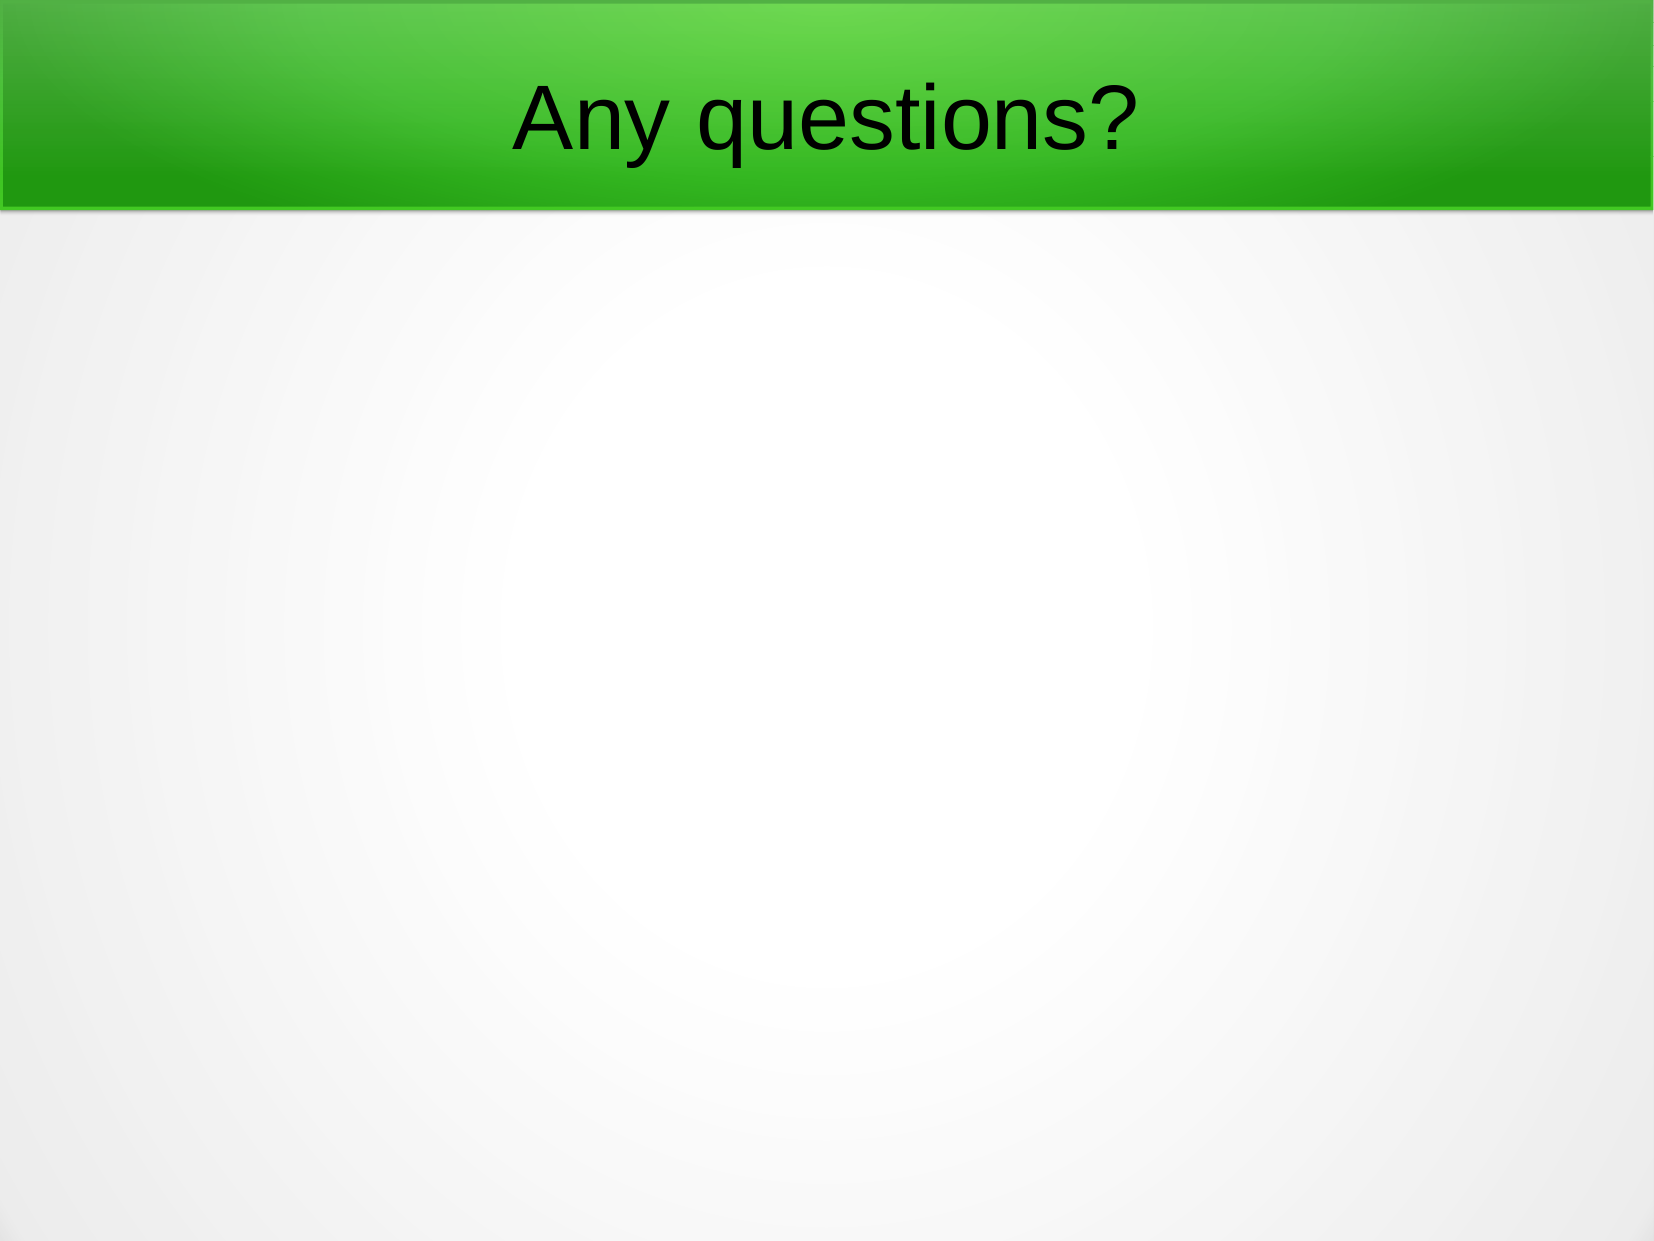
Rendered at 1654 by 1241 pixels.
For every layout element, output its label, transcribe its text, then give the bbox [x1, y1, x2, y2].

title Any questions? [82, 47, 1571, 189]
